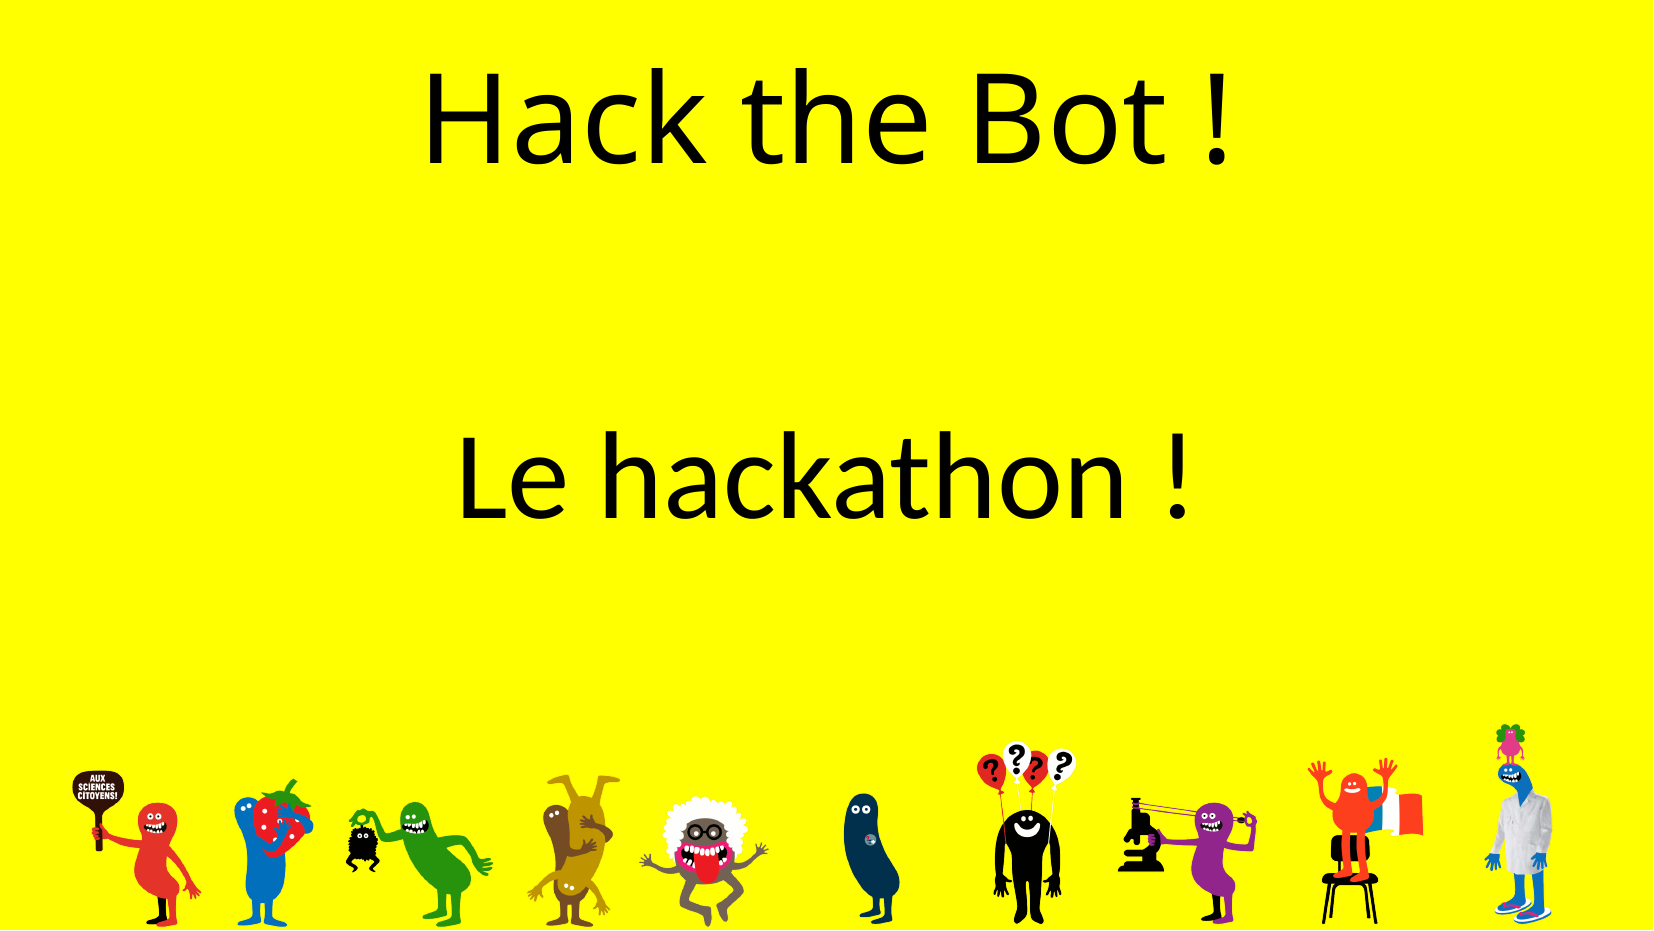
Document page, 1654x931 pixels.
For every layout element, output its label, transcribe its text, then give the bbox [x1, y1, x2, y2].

picture [807, 721, 1589, 931]
title Hack the Bot ! [82, 28, 1571, 201]
picture [64, 765, 778, 931]
subtitle Le hackathon ! [82, 217, 1571, 758]
